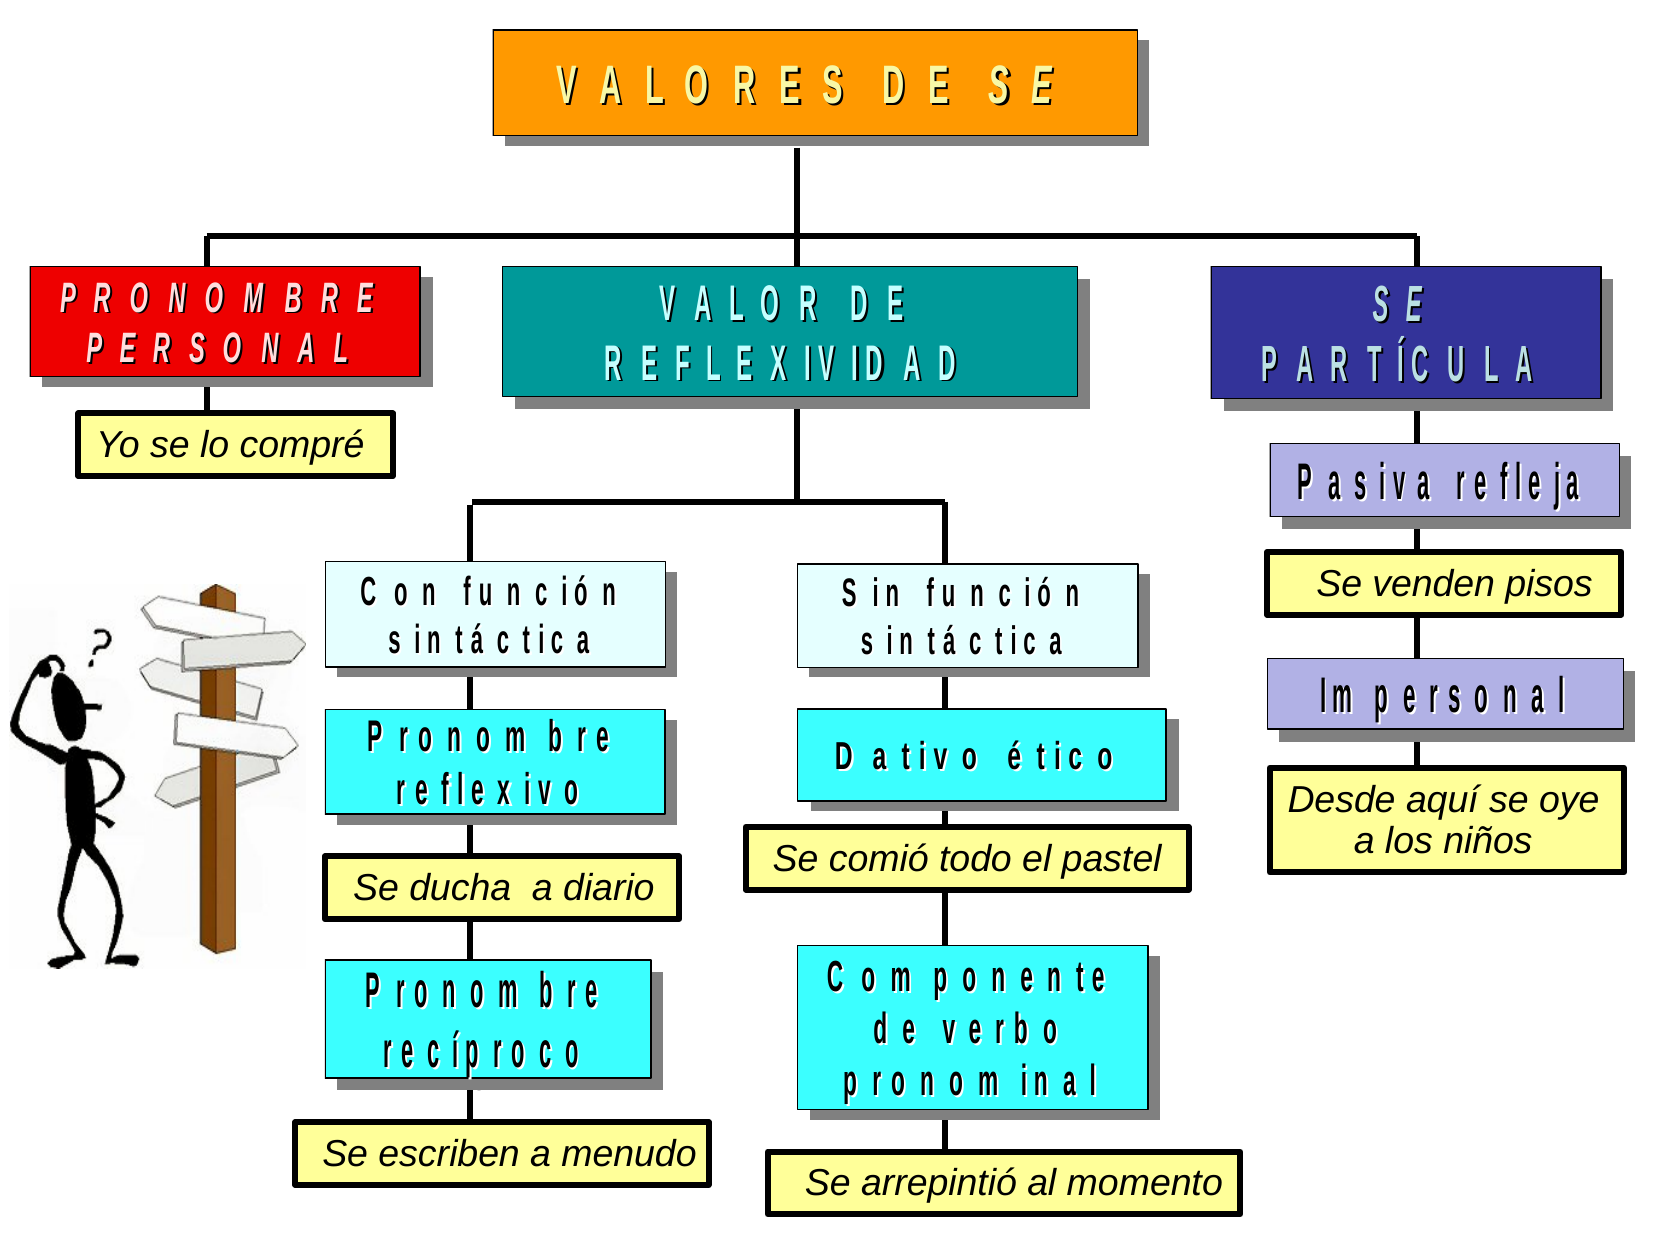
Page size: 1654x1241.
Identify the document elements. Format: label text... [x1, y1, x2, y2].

picture [797, 563, 1152, 680]
picture [492, 29, 1152, 148]
picture [29, 265, 435, 390]
picture [1269, 442, 1634, 532]
picture [324, 561, 680, 680]
picture [797, 708, 1182, 813]
text_box Se ducha a diario [324, 856, 680, 920]
text_box Se comió todo el pastel [745, 826, 1189, 890]
picture [9, 584, 306, 969]
text_box Yo se lo compré [78, 413, 393, 476]
text_box Desde aquí se oye a los niños [1269, 767, 1625, 872]
text_box Se venden pisos [1266, 551, 1622, 615]
picture [1266, 657, 1638, 744]
picture [324, 959, 665, 1093]
picture [1210, 265, 1616, 414]
picture [324, 708, 680, 827]
text_box Se escriben a menudo [295, 1122, 709, 1185]
picture [501, 265, 1093, 412]
text_box Se arrepintió al momento [767, 1151, 1241, 1215]
picture [797, 944, 1163, 1123]
